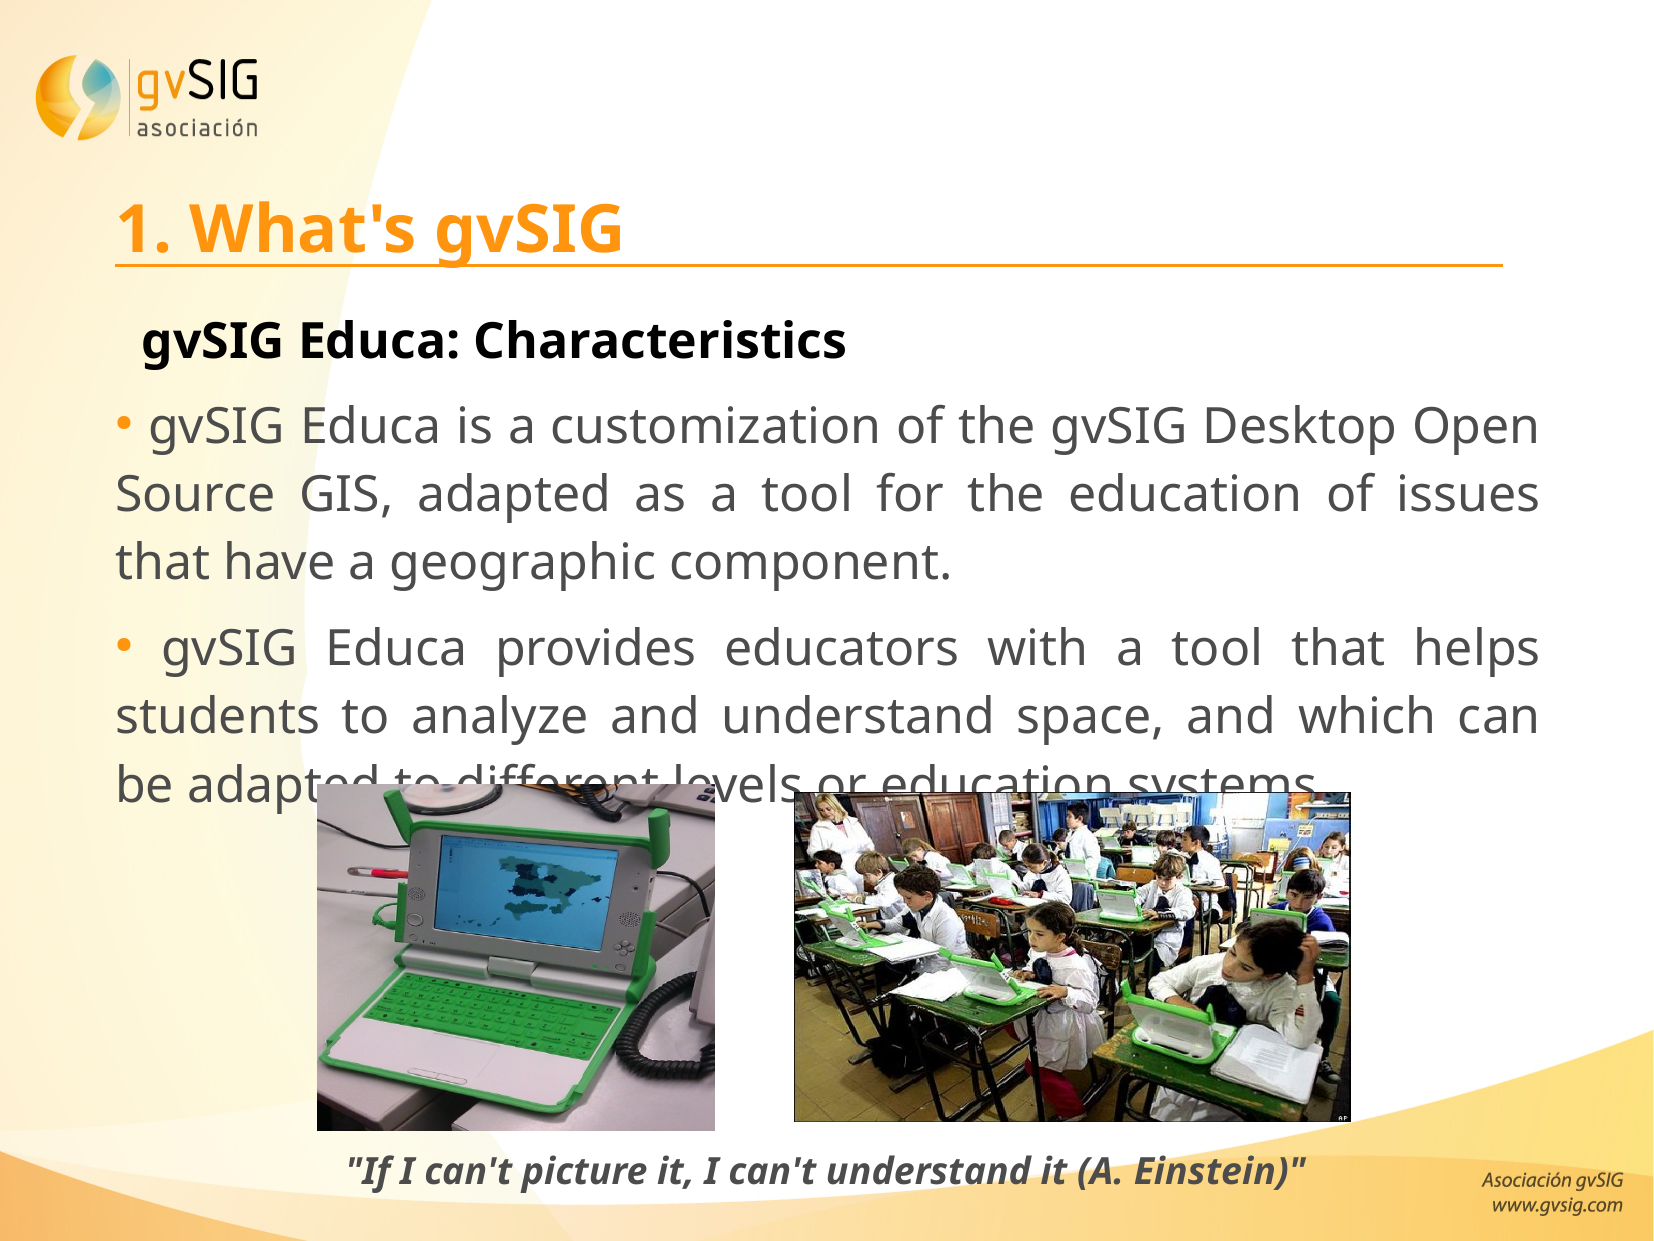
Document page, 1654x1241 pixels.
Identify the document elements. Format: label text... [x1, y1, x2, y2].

text_box gvSIG Educa is a customization of the gvSIG Desktop Open Source GIS, adapted as a tool for the education of issues that have a geographic component. gvSIG Educa provides educators with a tool that helps students to analyze and understand space, and which can be adapted to different levels or education systems. [100, 382, 1557, 767]
title gvSIG Educa: Characteristics [141, 260, 1438, 382]
picture [0, 0, 1654, 1241]
text_box "If I can't picture it, I can't understand it (A. Einstein)" [248, 1144, 1404, 1189]
title 1. What's gvSIG [115, 177, 1604, 276]
